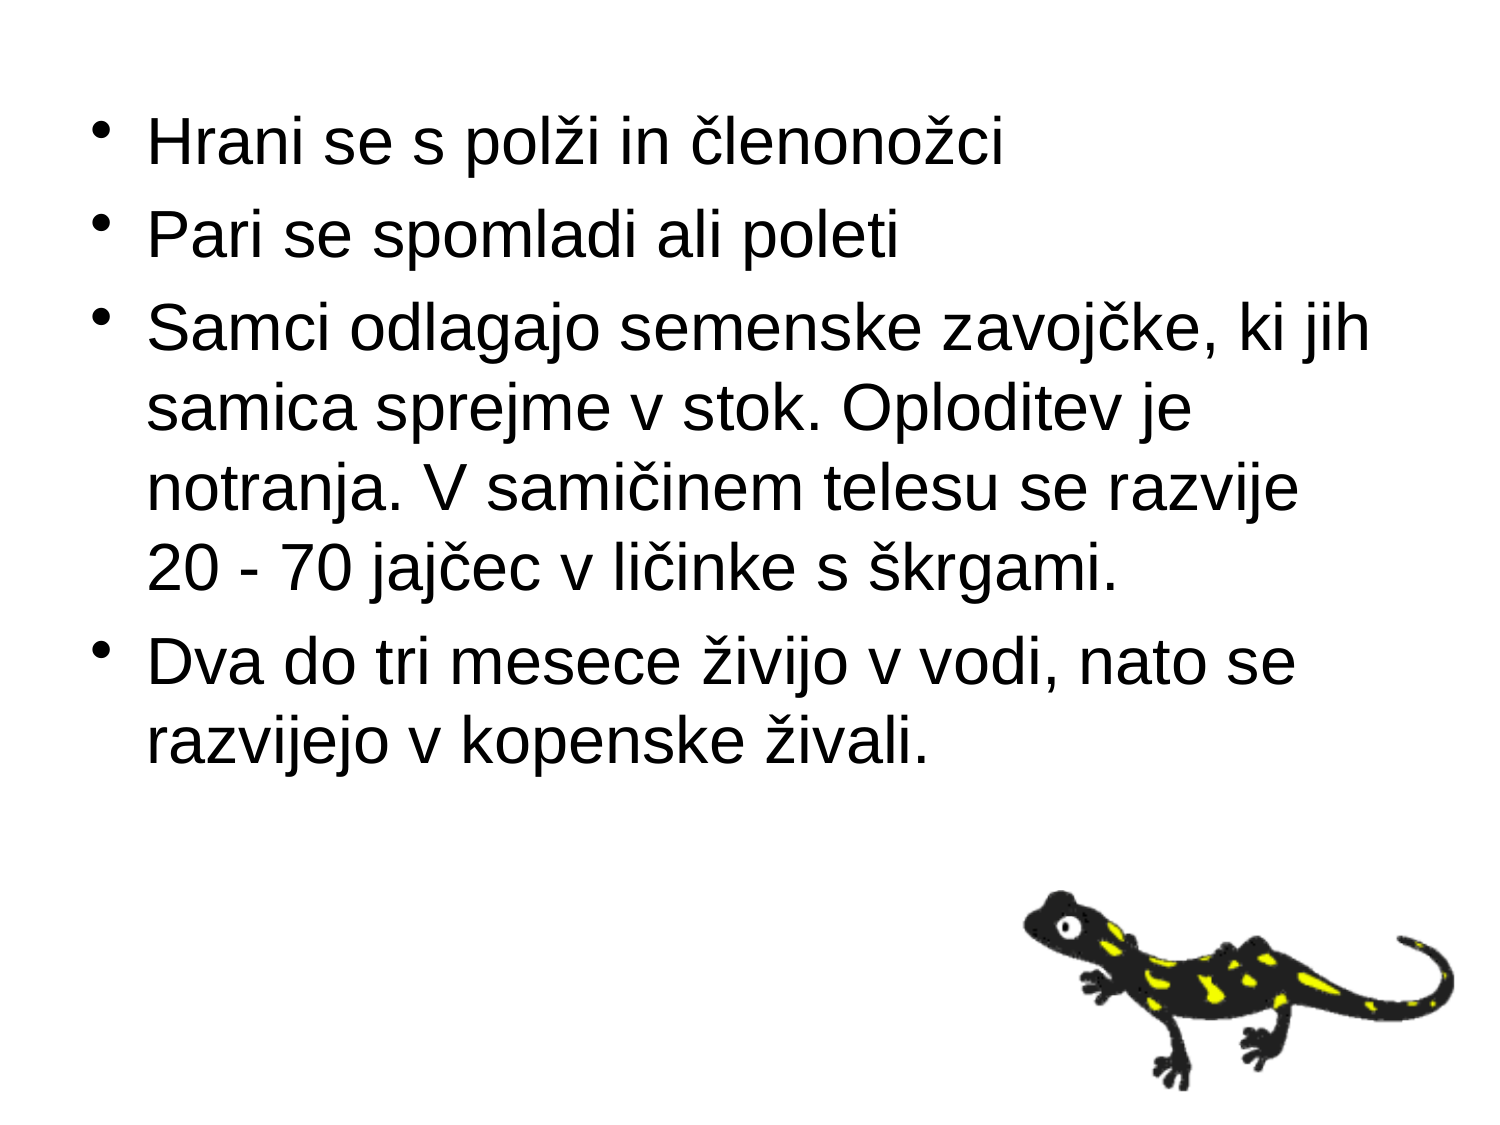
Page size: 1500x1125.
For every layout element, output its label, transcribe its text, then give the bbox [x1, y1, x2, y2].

picture [1021, 890, 1457, 1094]
list Hrani se s polži in členonožci Pari se spomladi ali poleti Samci odlagajo semenske zavojčke, ki jih samica sprejme v stok. Oploditev je notranja. V samičinem telesu se razvije 20 - 70 jajčec v ličinke s škrgami. Dva do tri mesece živijo v vodi, nato se razvijejo v kopenske živali. [75, 90, 1388, 1005]
